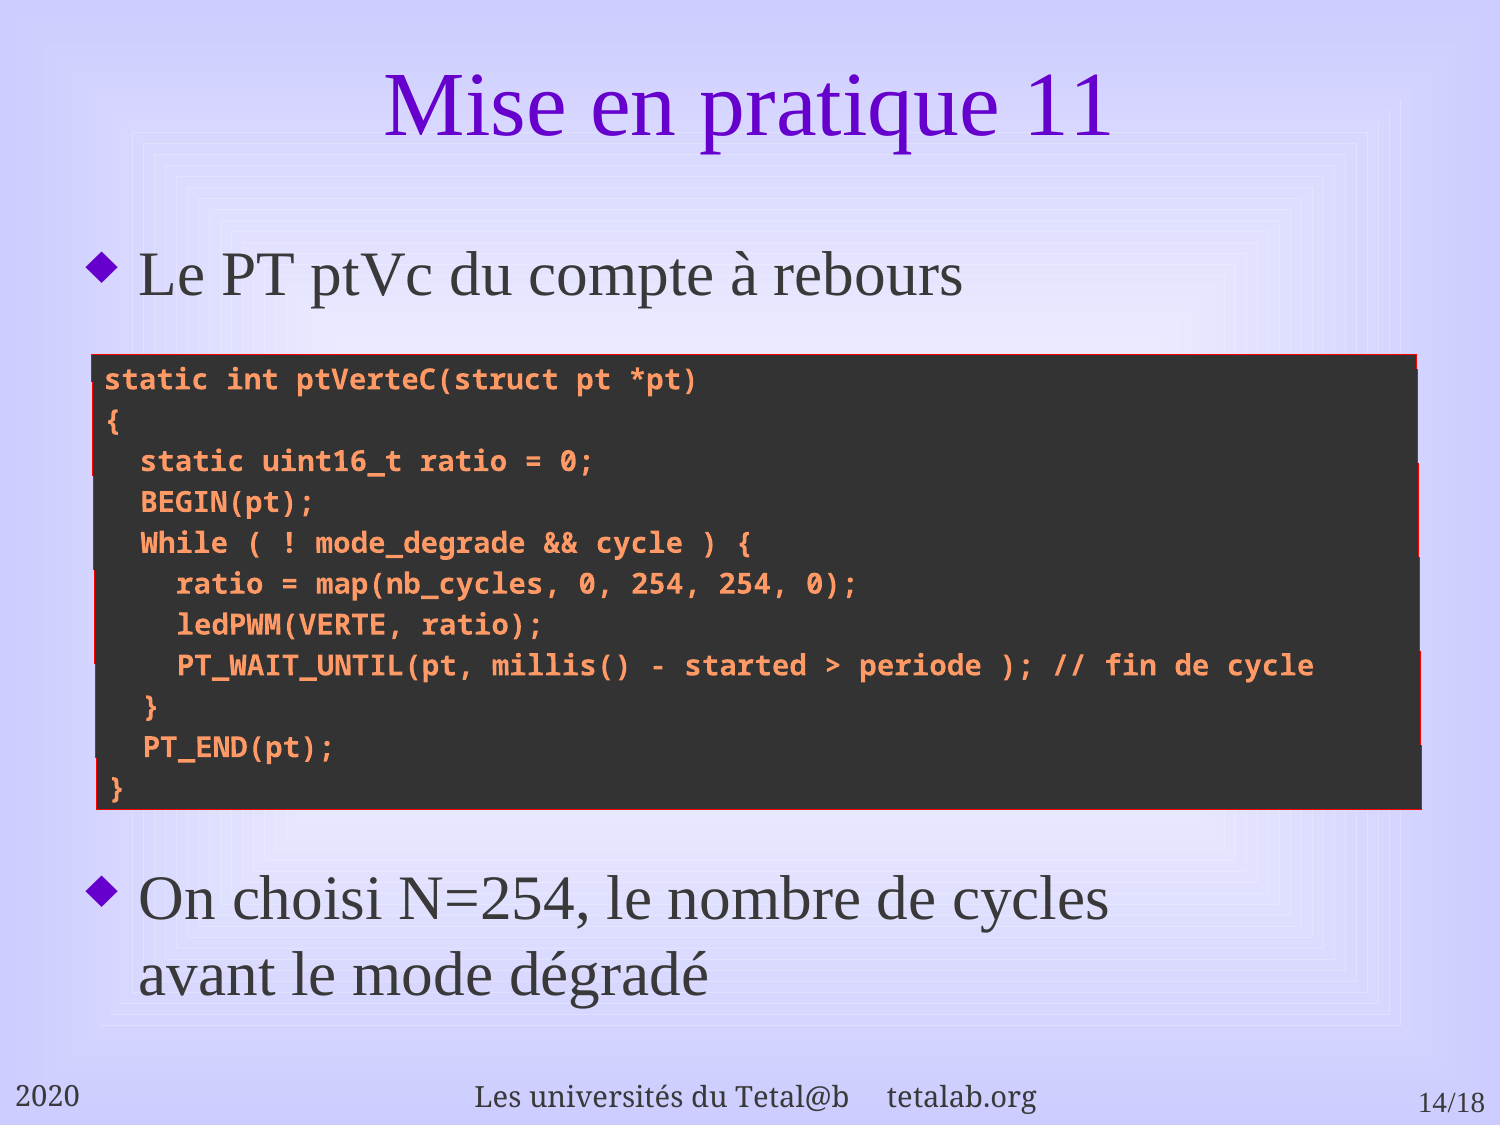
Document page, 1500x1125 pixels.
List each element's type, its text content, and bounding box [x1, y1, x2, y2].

title Mise en pratique 11 [0, 0, 1500, 198]
list Le PT ptVc du compte à rebours On choisi N=254, le nombre de cycles avant le mode dégradé [70, 224, 1453, 1016]
text_box static int ptVerteC(struct pt *pt) { static uint16_t ratio = 0; BEGIN(pt); While ( ! mode_degrade && cycle ) { ratio = map(nb_cycles, 0, 254, 254, 0); ledPWM(VERTE, ratio); PT_WAIT_UNTIL(pt, millis() - started > periode ); // fin de cycle } PT_END(pt); } [91, 354, 1422, 810]
